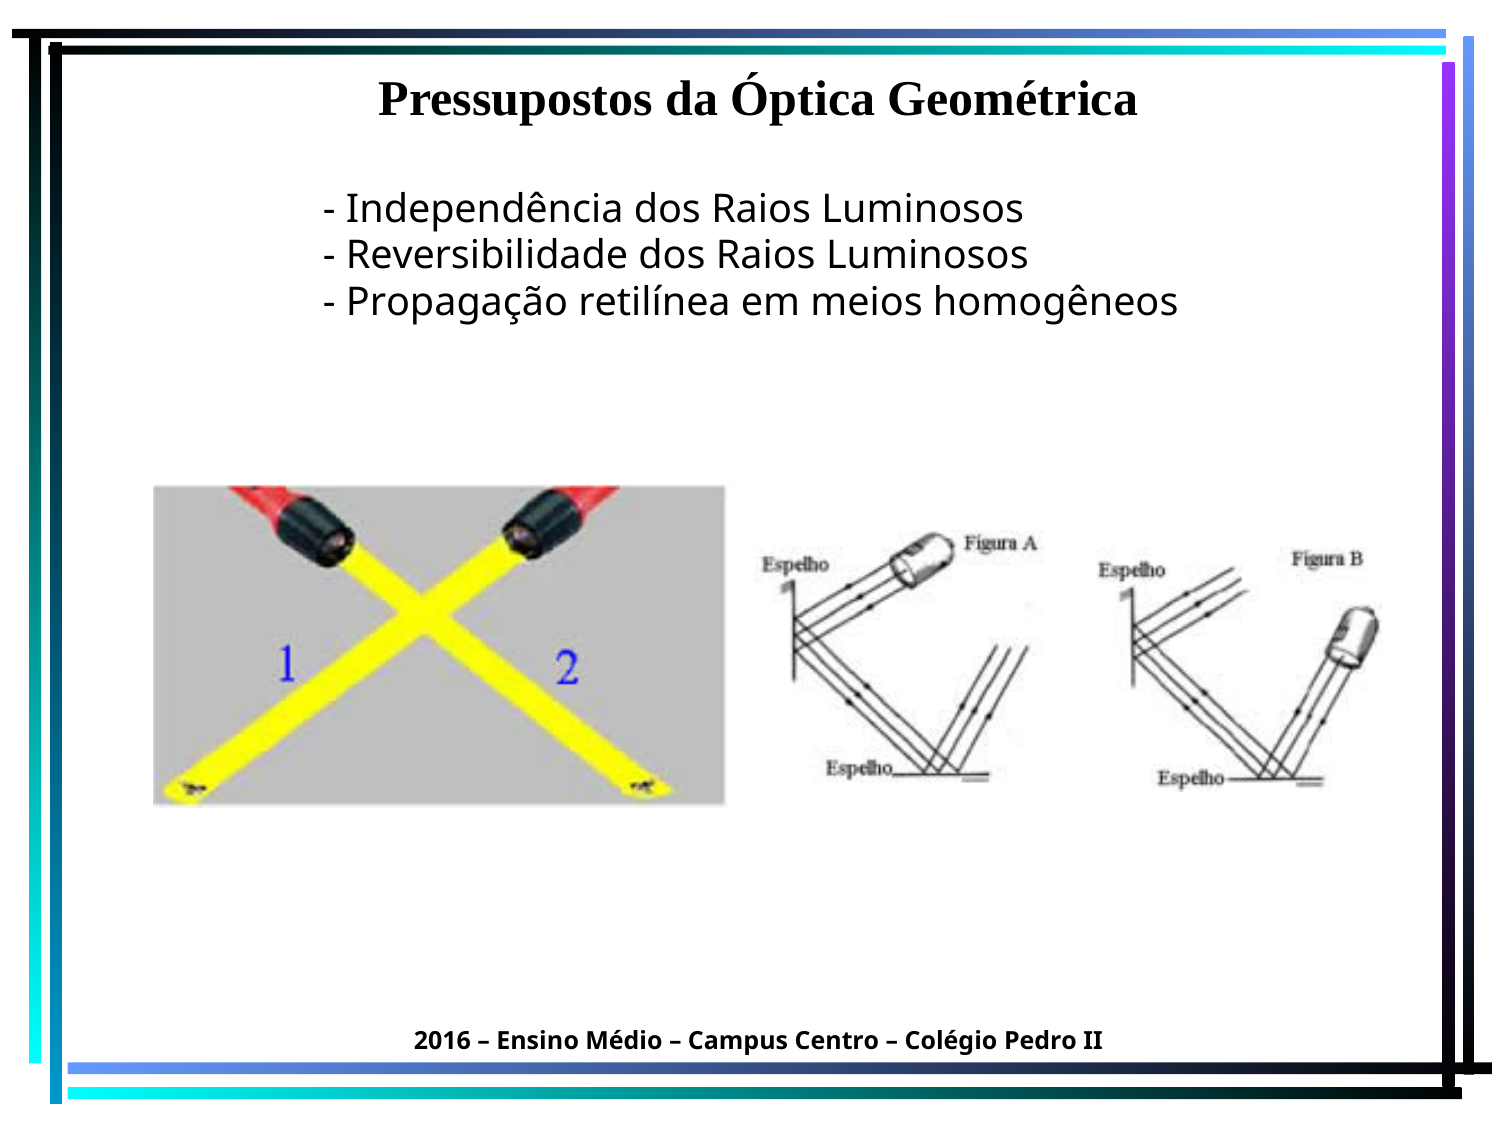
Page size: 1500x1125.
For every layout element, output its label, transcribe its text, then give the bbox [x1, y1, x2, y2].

text_box 2016 – Ensino Médio – Campus Centro – Colégio Pedro II [399, 1018, 1119, 1064]
picture [0, 0, 1500, 1125]
text_box - Independência dos Raios Luminosos - Reversibilidade dos Raios Luminosos - Propagação retilínea em meios homogêneos [308, 177, 1195, 333]
title Pressupostos da Óptica Geométrica [94, 59, 1424, 154]
